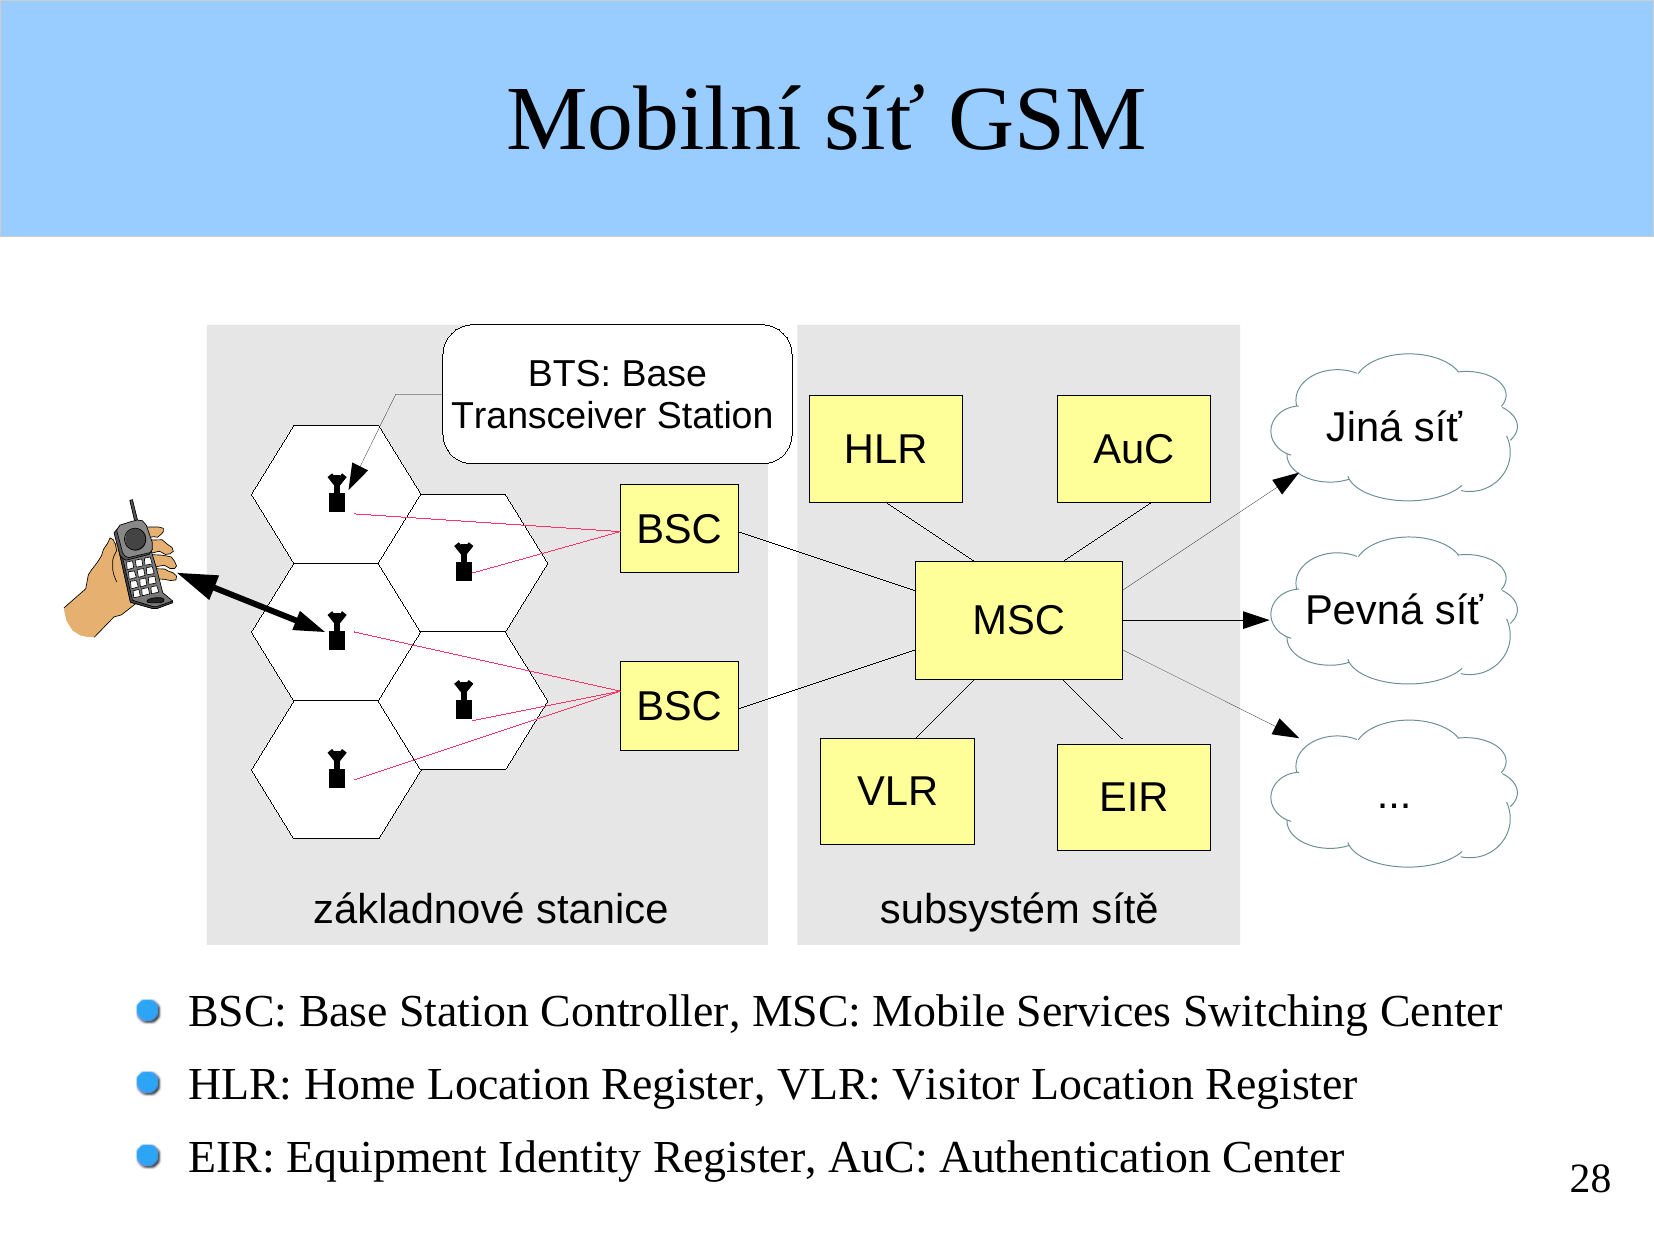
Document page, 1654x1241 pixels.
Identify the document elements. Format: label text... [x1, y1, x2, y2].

text_box BTS: Base Transceiver Station [442, 324, 793, 464]
text_box subsystém sítě [879, 874, 1159, 945]
text_box [1123, 621, 1241, 708]
text_box VLR [820, 738, 975, 845]
text_box BSC [620, 484, 739, 573]
text_box AuC [1057, 395, 1211, 503]
picture [1269, 718, 1519, 869]
picture [63, 499, 178, 638]
picture [1269, 718, 1279, 725]
text_box EIR [1057, 744, 1211, 851]
text_box HLR [809, 395, 963, 503]
text_box MSC [915, 561, 1123, 680]
picture [1269, 352, 1519, 503]
text_box [797, 324, 1241, 945]
list BSC: Base Station Controller, MSC: Mobile Services Switching Center HLR: Home Location Register, VLR: Visitor Location Register EIR: Equipment Identity Register, AuC: Authentication Center [99, 986, 1512, 1204]
picture [1269, 535, 1519, 686]
text_box BSC [620, 661, 739, 751]
title Mobilní síť GSM [0, 0, 1654, 237]
text_box základnové stanice [313, 874, 669, 945]
text_box [206, 324, 768, 945]
text_box [1123, 513, 1241, 620]
